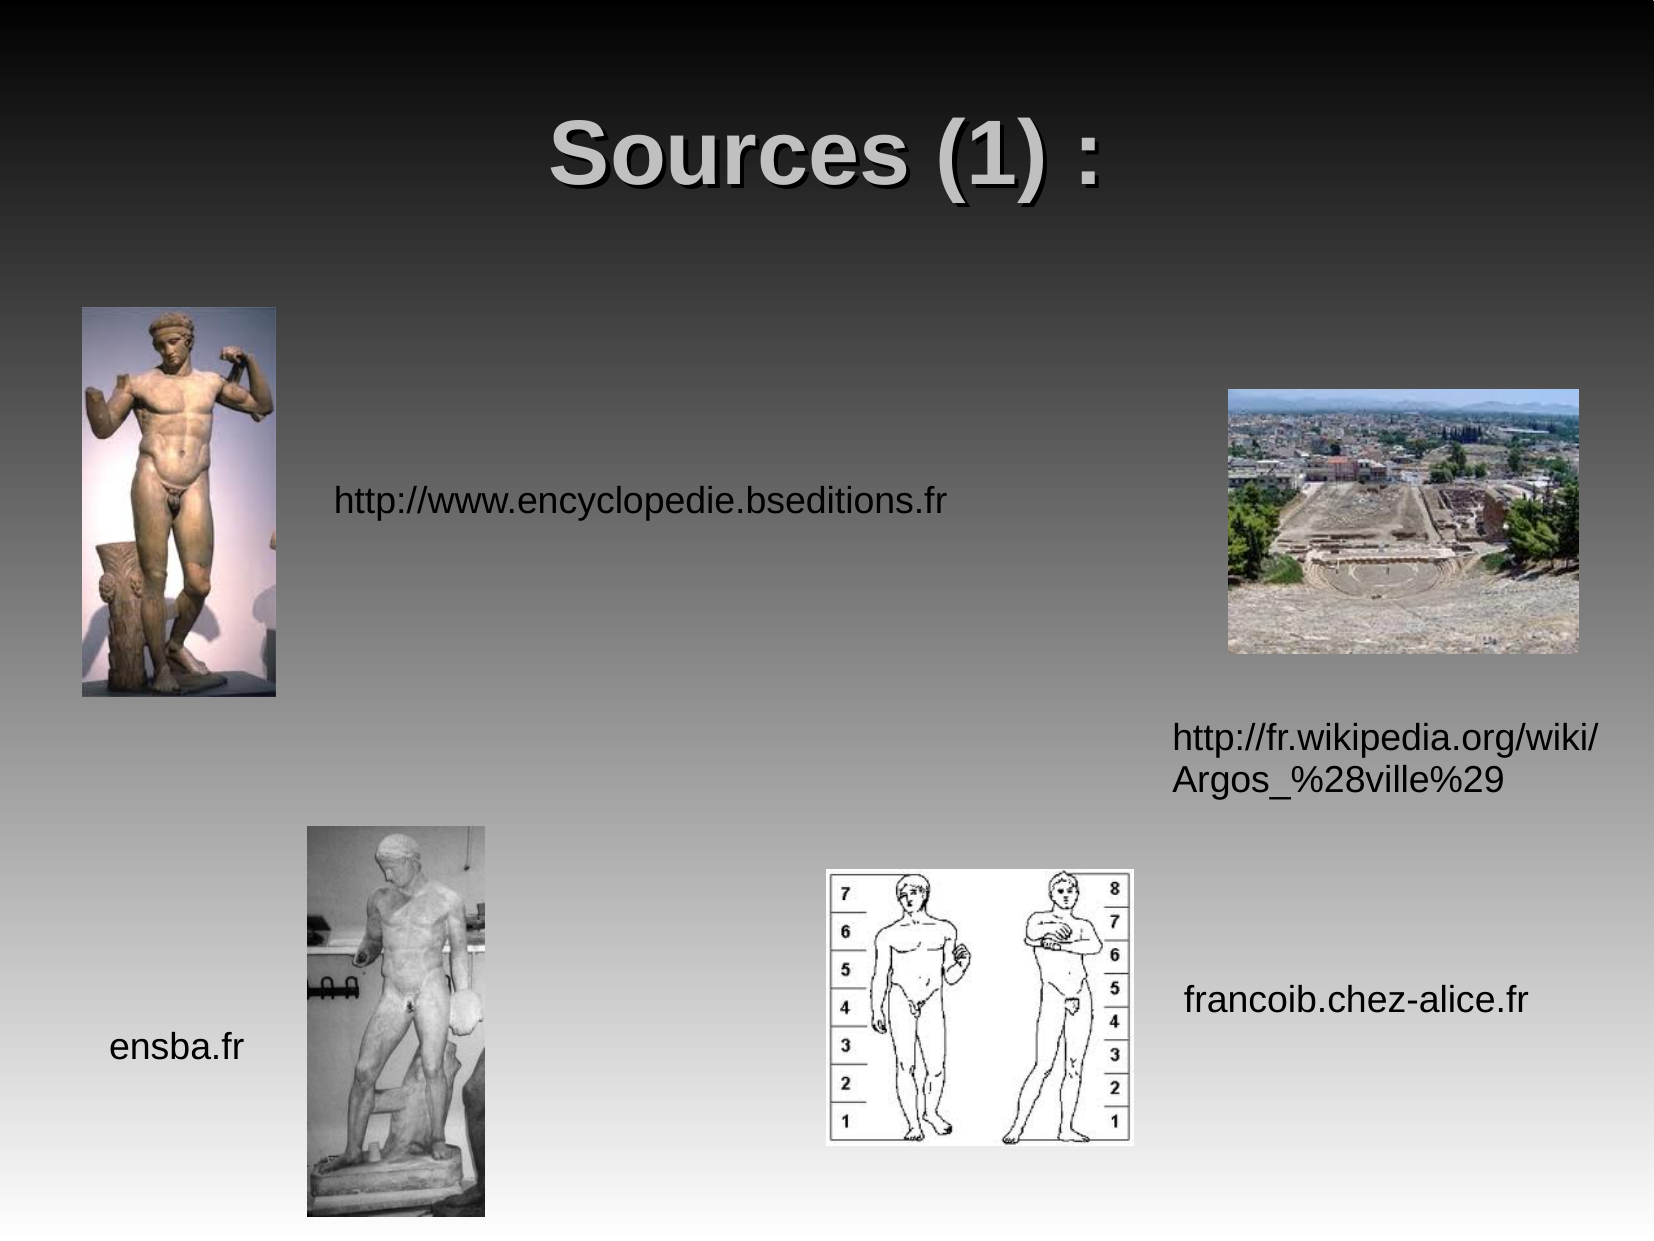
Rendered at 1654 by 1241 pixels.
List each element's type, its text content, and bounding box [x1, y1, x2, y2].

picture [826, 869, 1134, 1146]
text_box ensba.fr [94, 1017, 260, 1075]
picture [1228, 389, 1579, 654]
title Sources (1) : [82, 49, 1571, 257]
picture [82, 307, 276, 697]
text_box http://fr.wikipedia.org/wiki/Argos_%28ville%29 [1157, 708, 1642, 808]
text_box francoib.chez-alice.fr [1169, 970, 1571, 1028]
picture [307, 826, 485, 1217]
text_box http://www.encyclopedie.bseditions.fr [318, 472, 969, 530]
